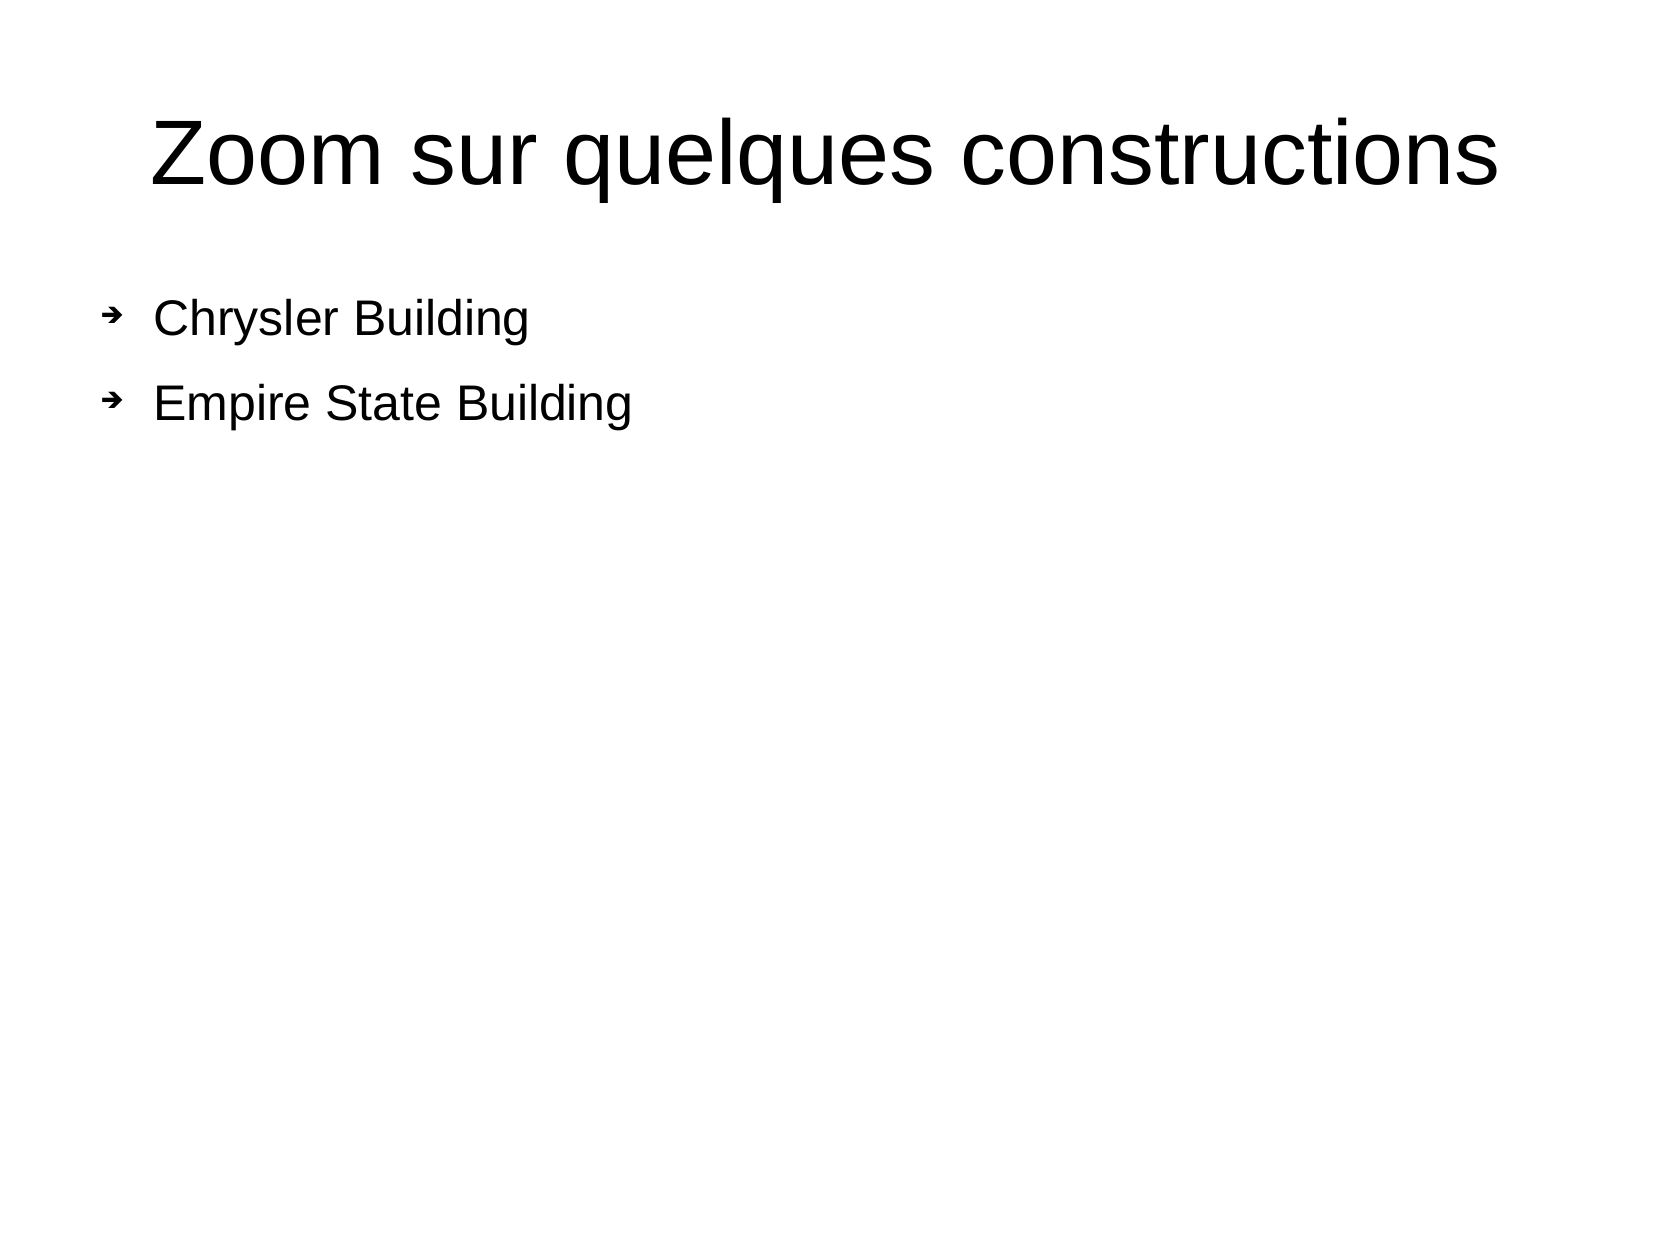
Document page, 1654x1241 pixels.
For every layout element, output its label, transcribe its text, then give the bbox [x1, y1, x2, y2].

title Zoom sur quelques constructions [82, 49, 1571, 257]
list Chrysler Building Empire State Building [82, 290, 1571, 1109]
